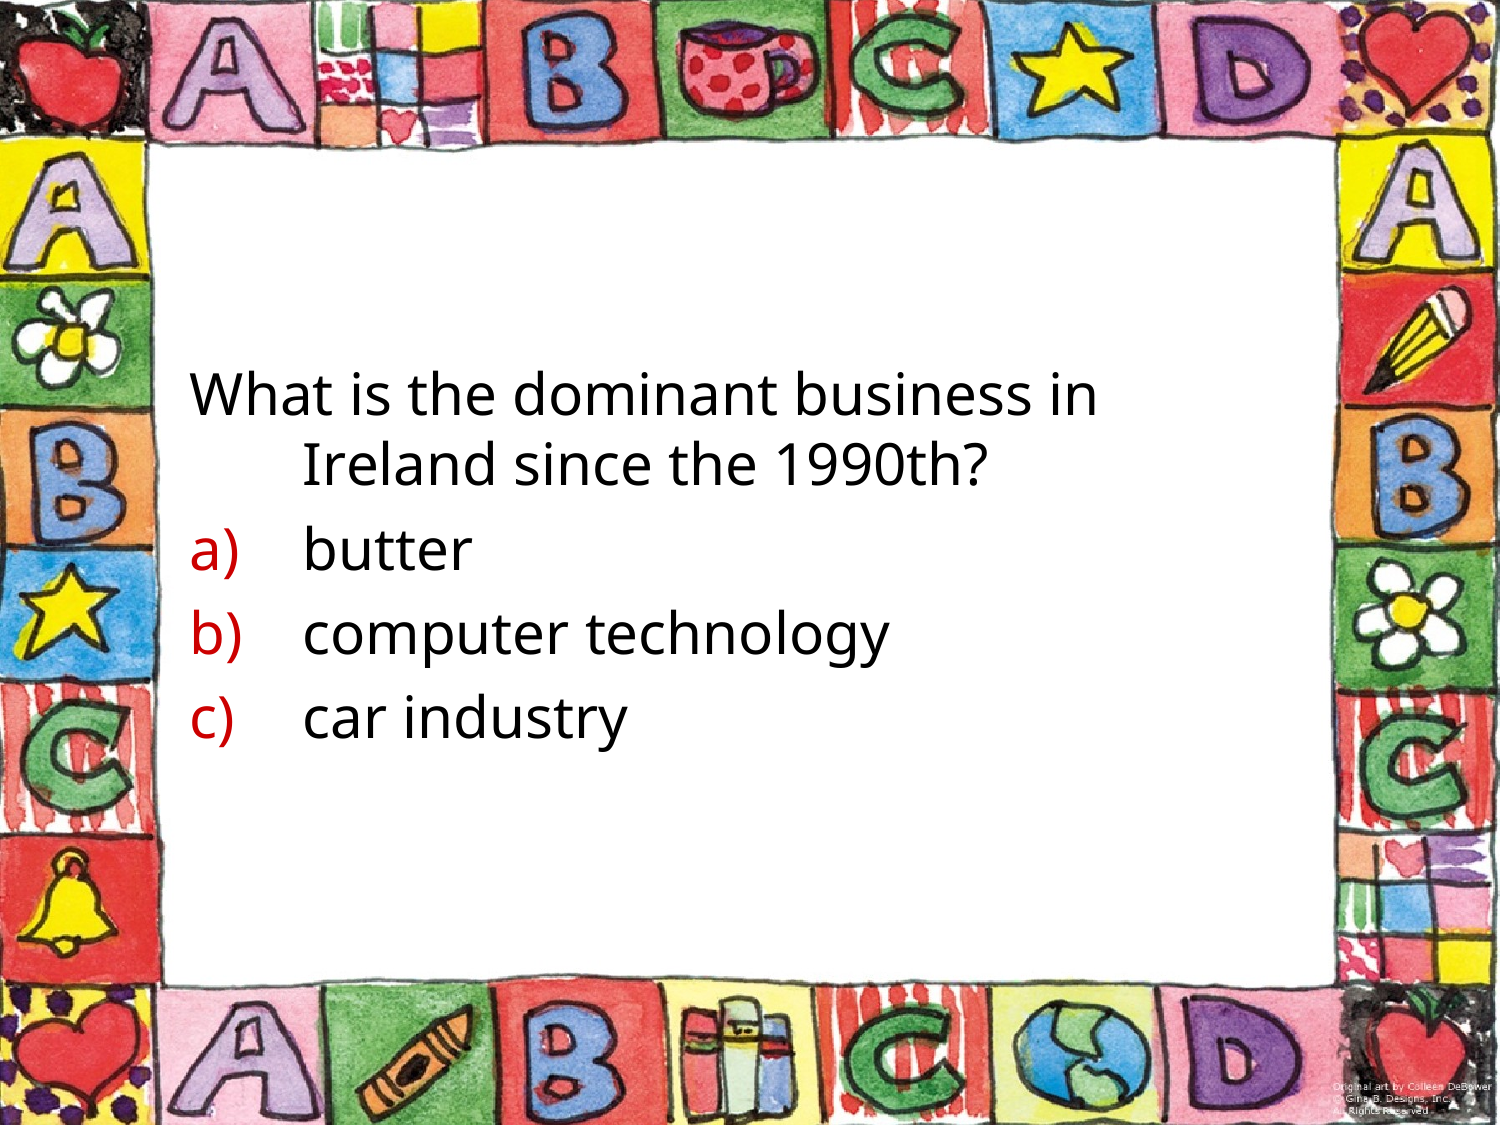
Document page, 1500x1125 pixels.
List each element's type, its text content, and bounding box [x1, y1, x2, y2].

picture [0, 0, 1500, 1125]
list What is the dominant business in Ireland since the 1990th? butter computer technology car industry [174, 350, 1326, 951]
